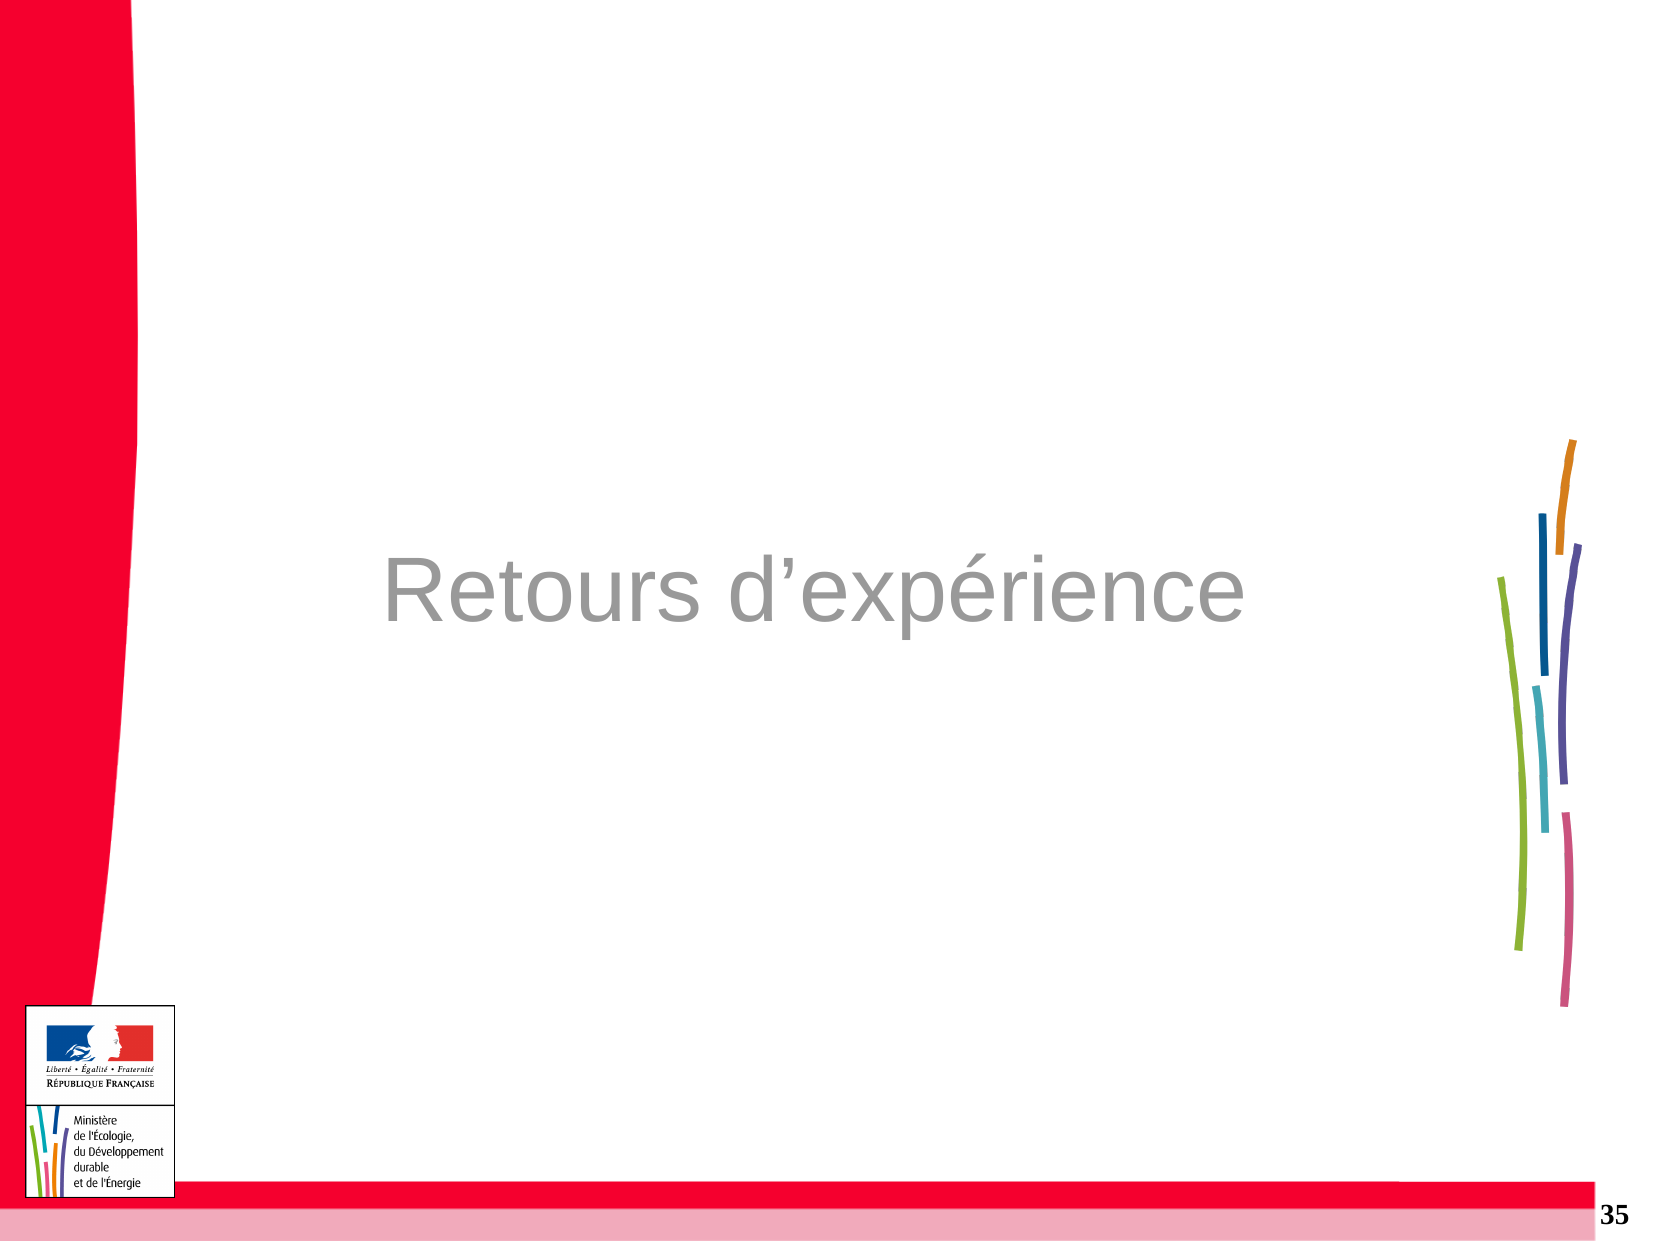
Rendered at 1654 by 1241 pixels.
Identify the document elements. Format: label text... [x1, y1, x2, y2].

title Retours d’expérience [149, 500, 1481, 681]
picture [0, 0, 1654, 1241]
